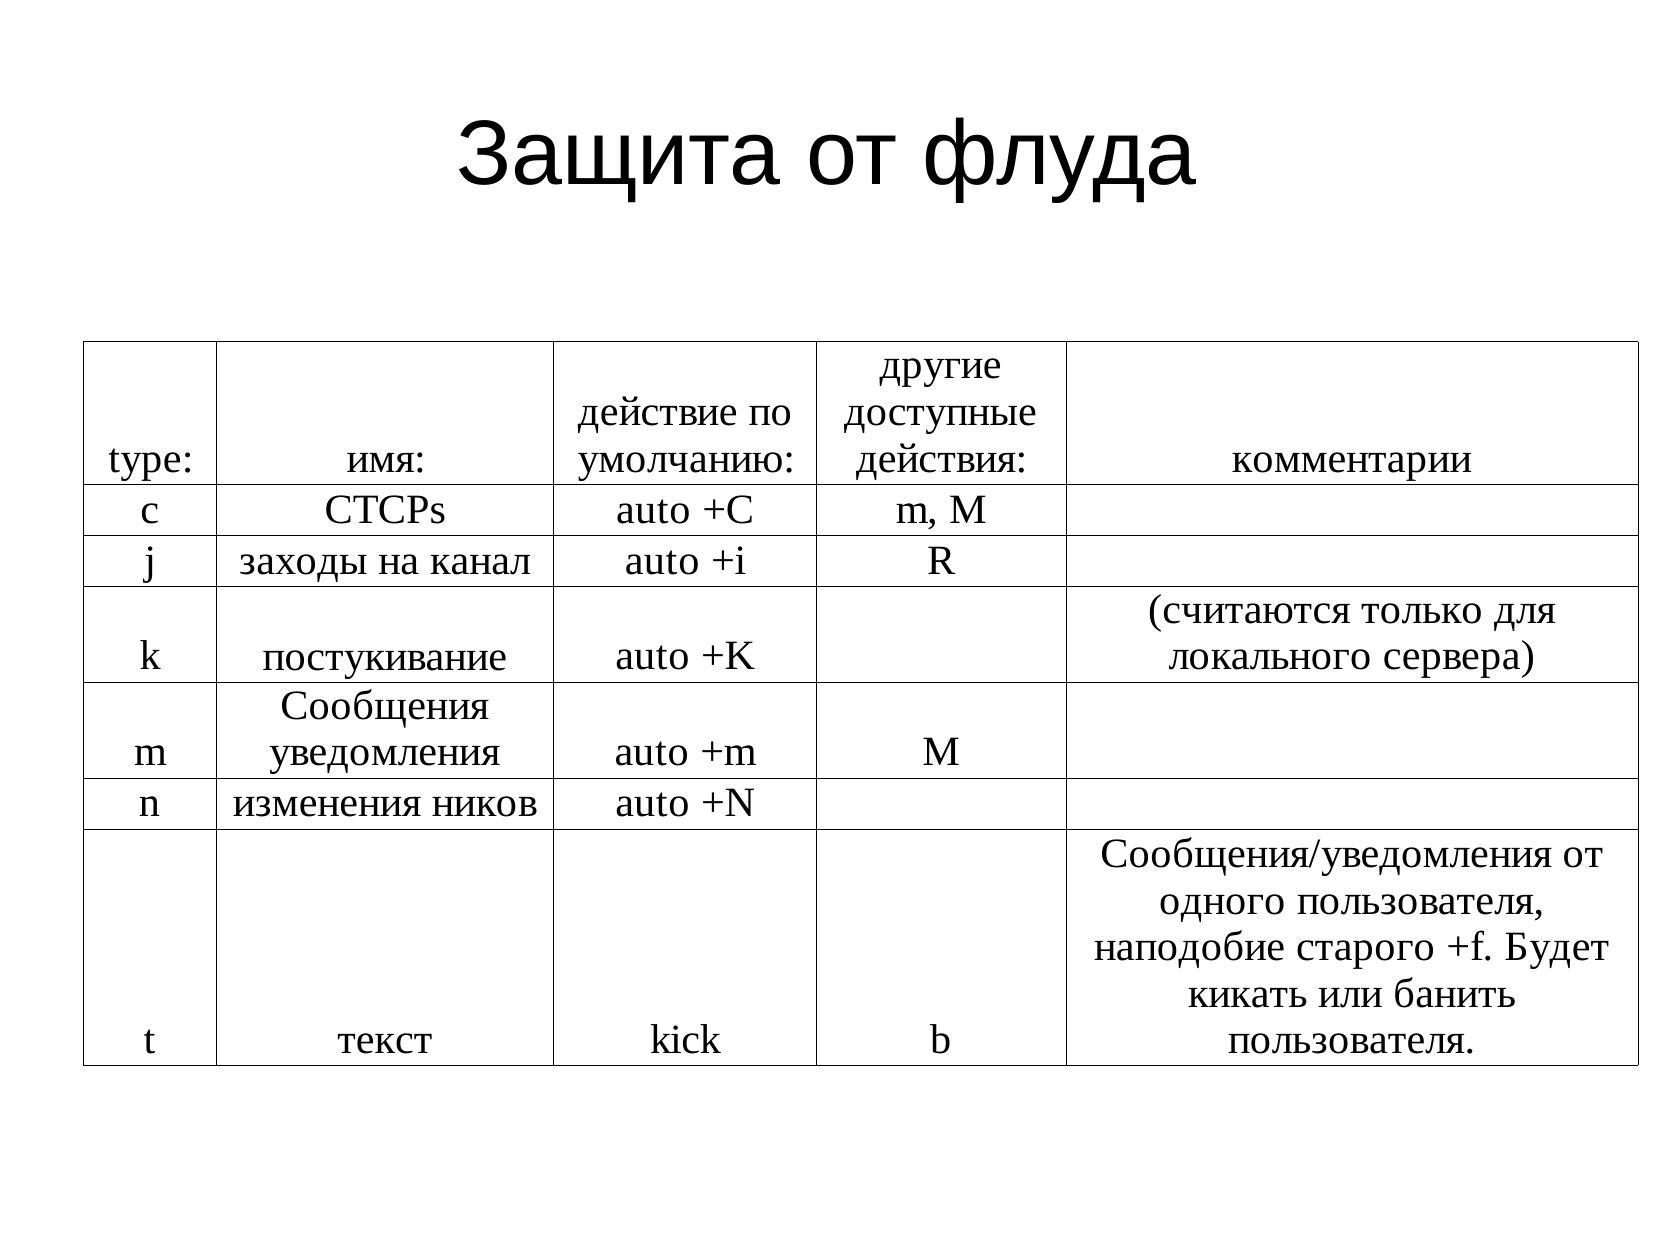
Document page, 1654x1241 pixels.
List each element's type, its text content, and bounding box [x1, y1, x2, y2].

title Защита от флуда [82, 49, 1571, 257]
chart [82, 290, 1641, 1068]
